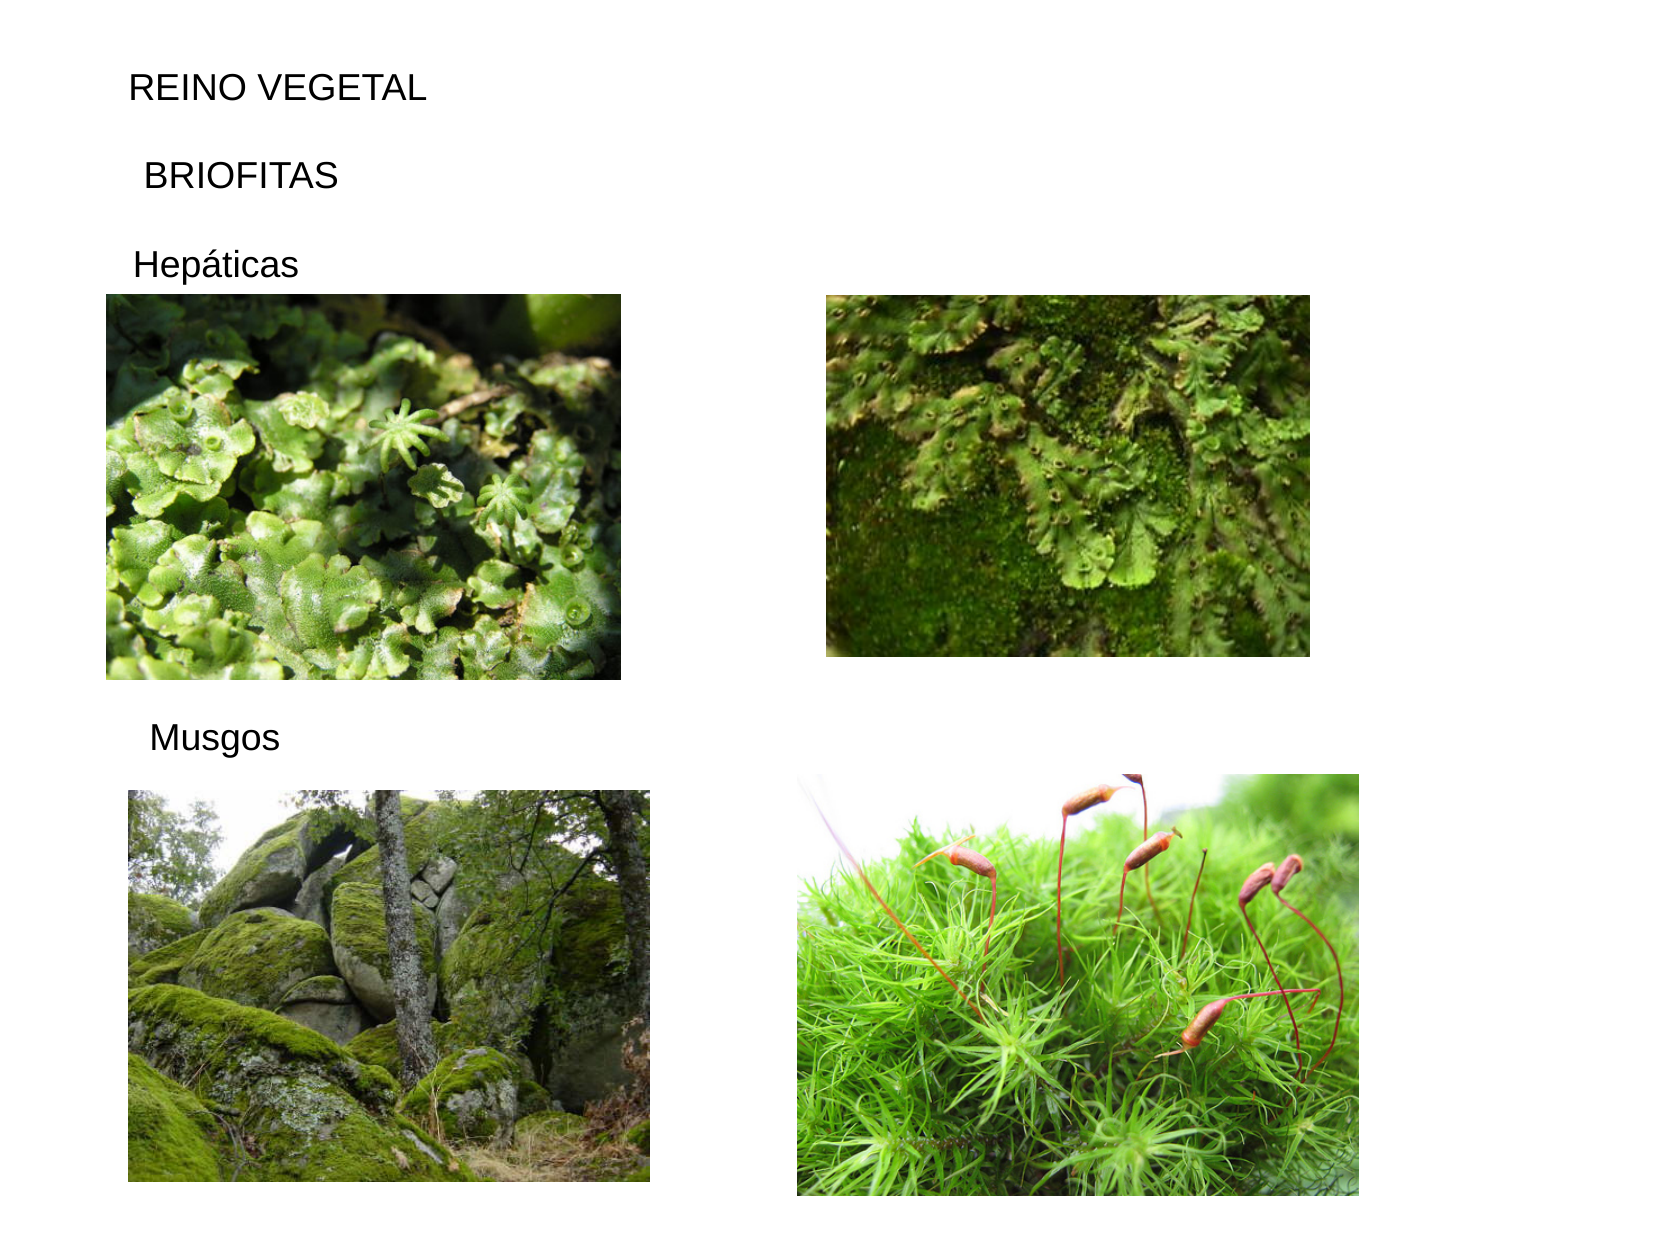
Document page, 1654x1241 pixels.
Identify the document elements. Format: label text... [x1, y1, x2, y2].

text_box Musgos [134, 708, 296, 766]
picture [826, 295, 1310, 657]
picture [797, 774, 1359, 1196]
text_box REINO VEGETAL [113, 59, 443, 116]
text_box BRIOFITAS [128, 147, 355, 237]
picture [106, 294, 621, 680]
picture [128, 790, 650, 1182]
text_box Hepáticas [118, 236, 314, 294]
